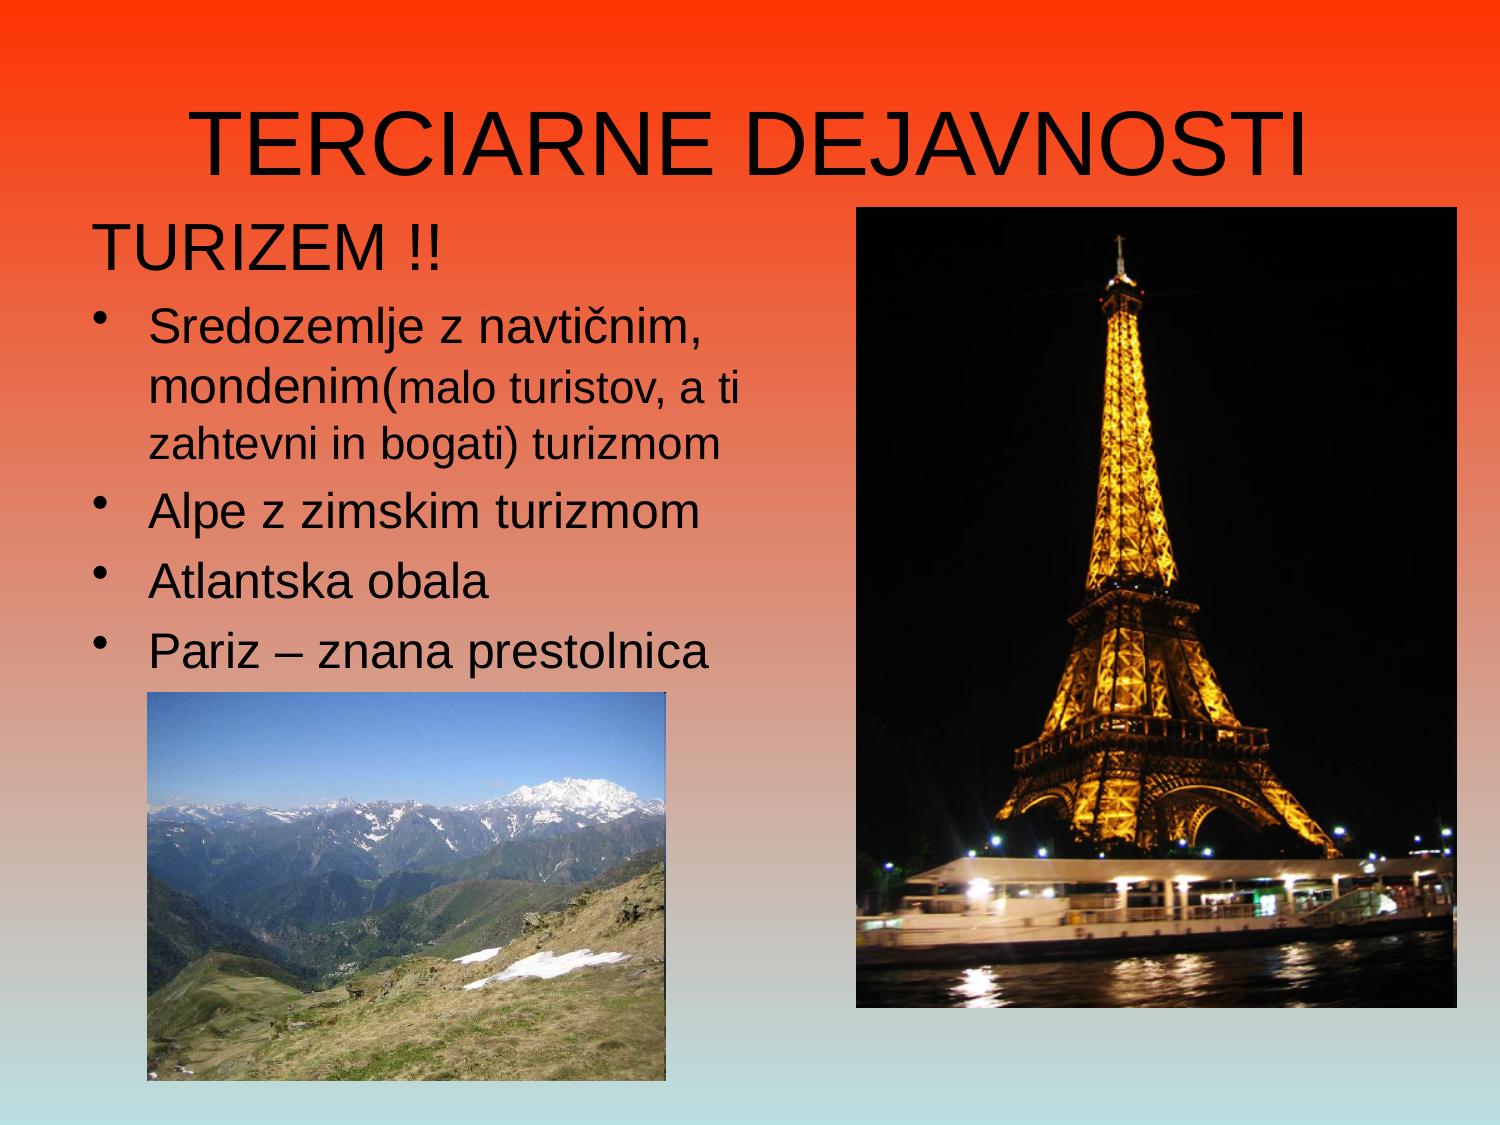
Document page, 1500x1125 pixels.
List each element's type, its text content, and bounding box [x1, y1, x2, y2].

picture [856, 207, 1457, 1009]
title TERCIARNE DEJAVNOSTI [75, 45, 1425, 233]
picture [147, 692, 666, 1081]
list TURIZEM !! Sredozemlje z navtičnim, mondenim(malo turistov, a ti zahtevni in bogati) turizmom Alpe z zimskim turizmom Atlantska obala Pariz – znana prestolnica [76, 196, 835, 939]
